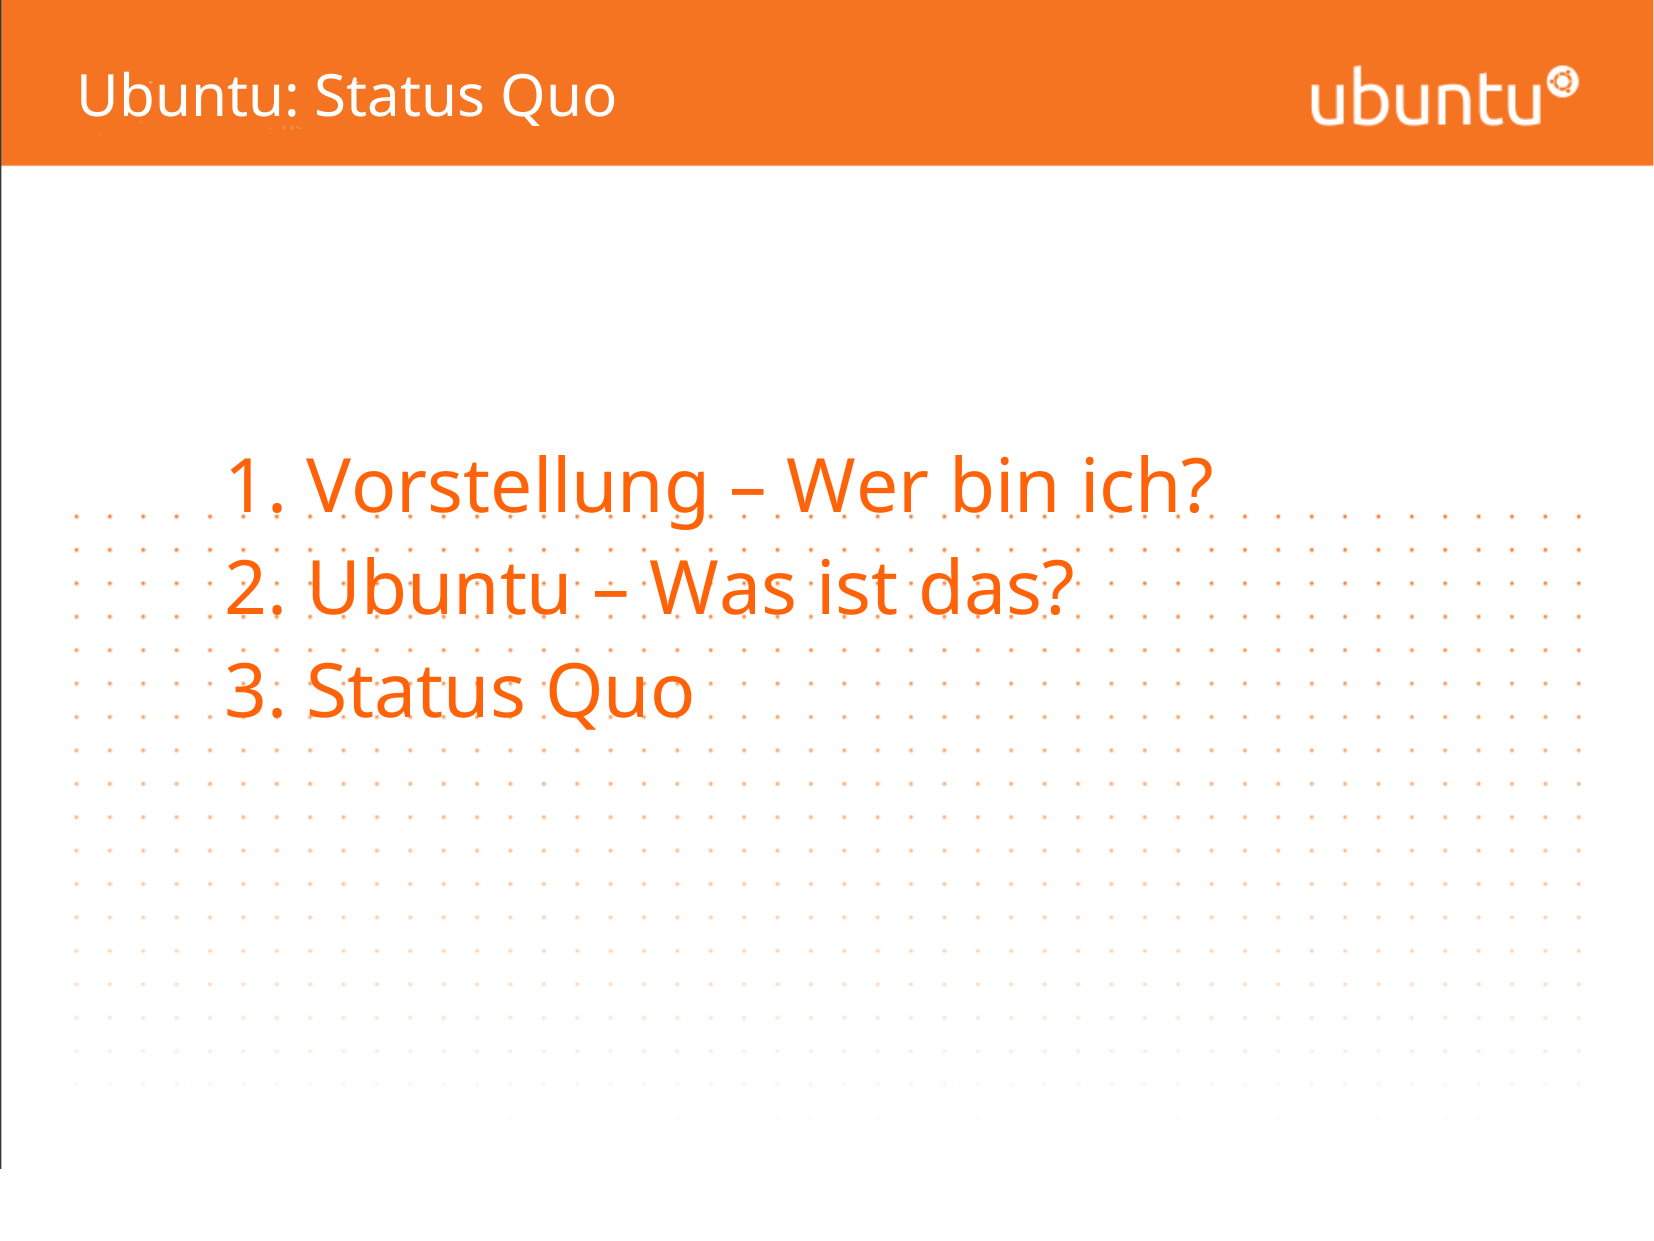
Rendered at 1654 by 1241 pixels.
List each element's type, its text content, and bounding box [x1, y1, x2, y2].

text_box 1. Vorstellung – Wer bin ich? 2. Ubuntu – Was ist das? 3. Status Quo [209, 424, 1480, 1102]
title Ubuntu: Status Quo [76, 29, 1565, 158]
picture [0, 0, 1654, 1169]
